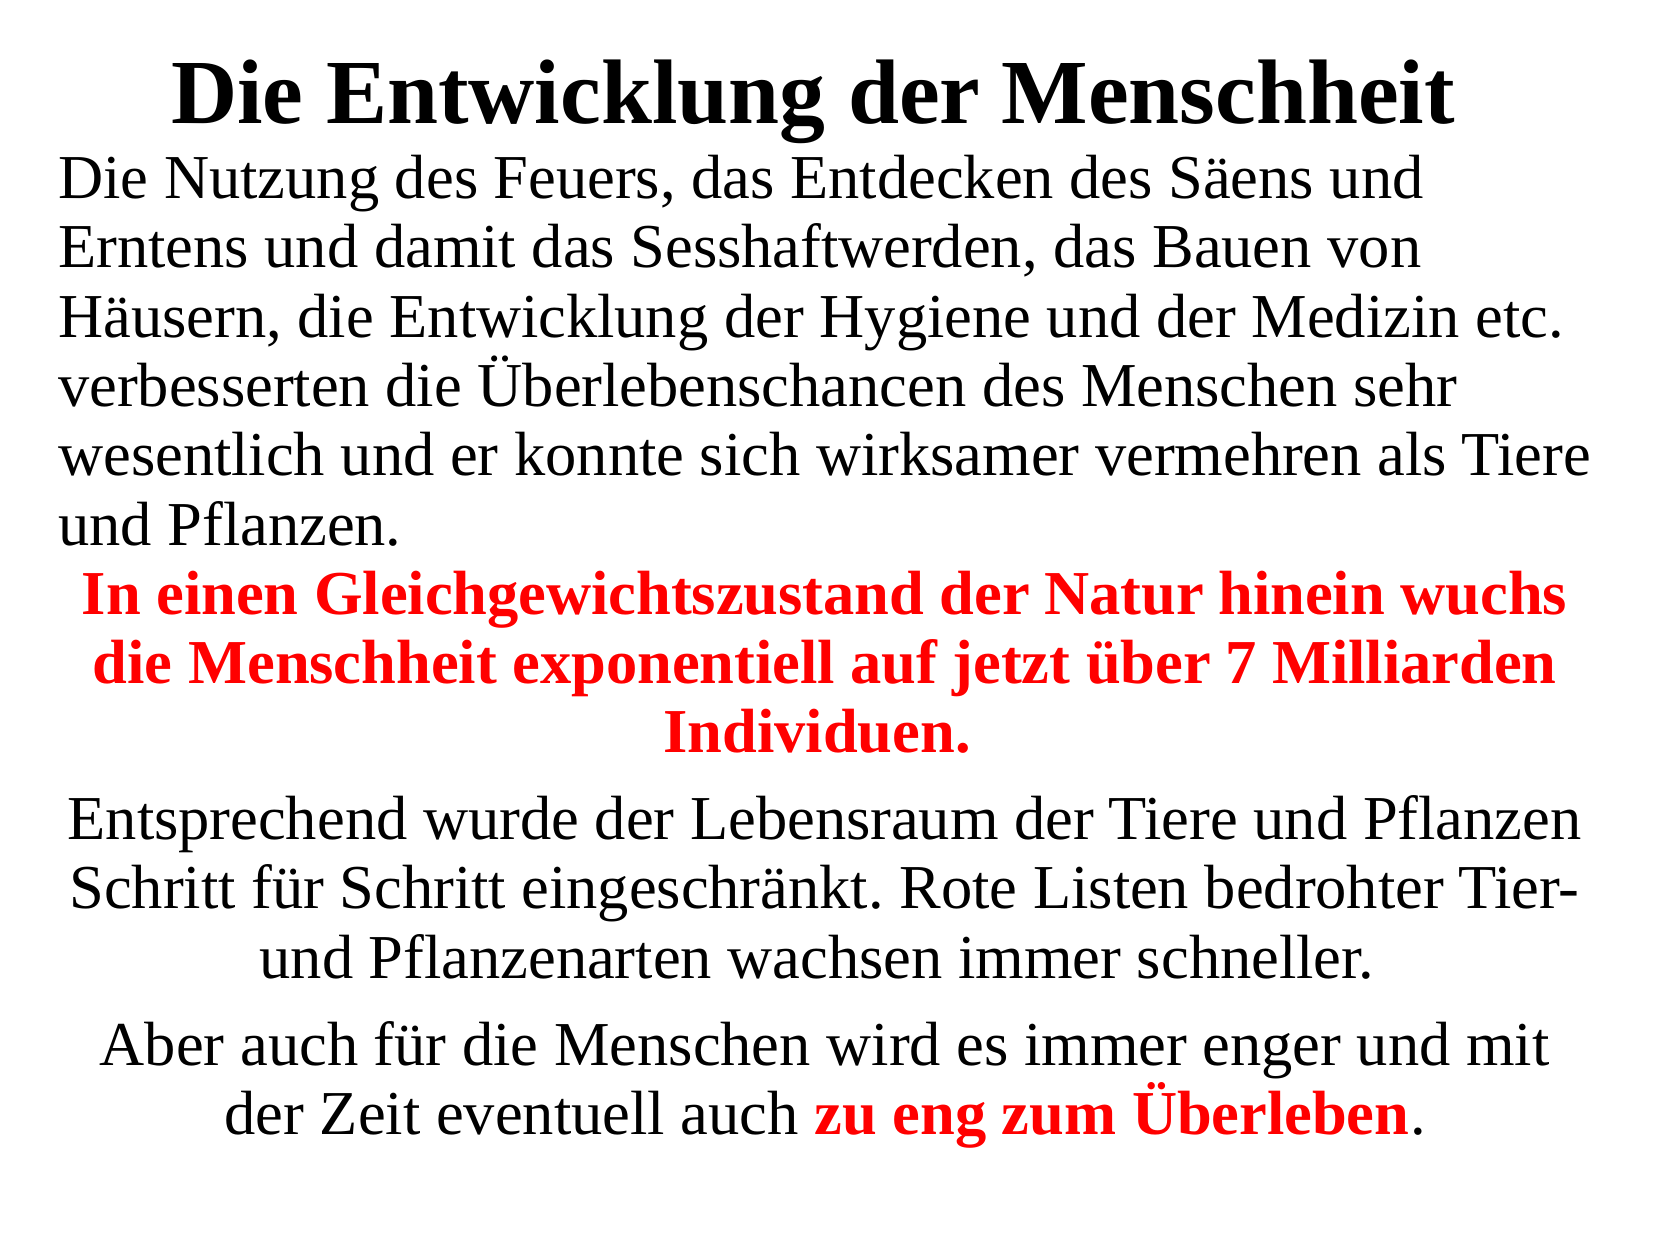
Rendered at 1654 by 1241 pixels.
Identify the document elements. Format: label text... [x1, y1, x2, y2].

text_box Die Entwicklung der Menschheit Die Nutzung des Feuers, das Entdecken des Säens und Erntens und damit das Sesshaftwerden, das Bauen von Häusern, die Entwicklung der Hygiene und der Medizin etc. verbesserten die Überlebenschancen des Menschen sehr wesentlich und er konnte sich wirksamer vermehren als Tiere und Pflanzen. In einen Gleichgewichtszustand der Natur hinein wuchs die Menschheit exponentiell auf jetzt über 7 Milliarden Individuen. Entsprechend wurde der Lebensraum der Tiere und Pflanzen Schritt für Schritt eingeschränkt. Rote Listen bedrohter Tier- und Pflanzenarten wachsen immer schneller. Aber auch für die Menschen wird es immer enger und mit der Zeit eventuell auch zu eng zum Überleben. [43, 33, 1614, 1160]
